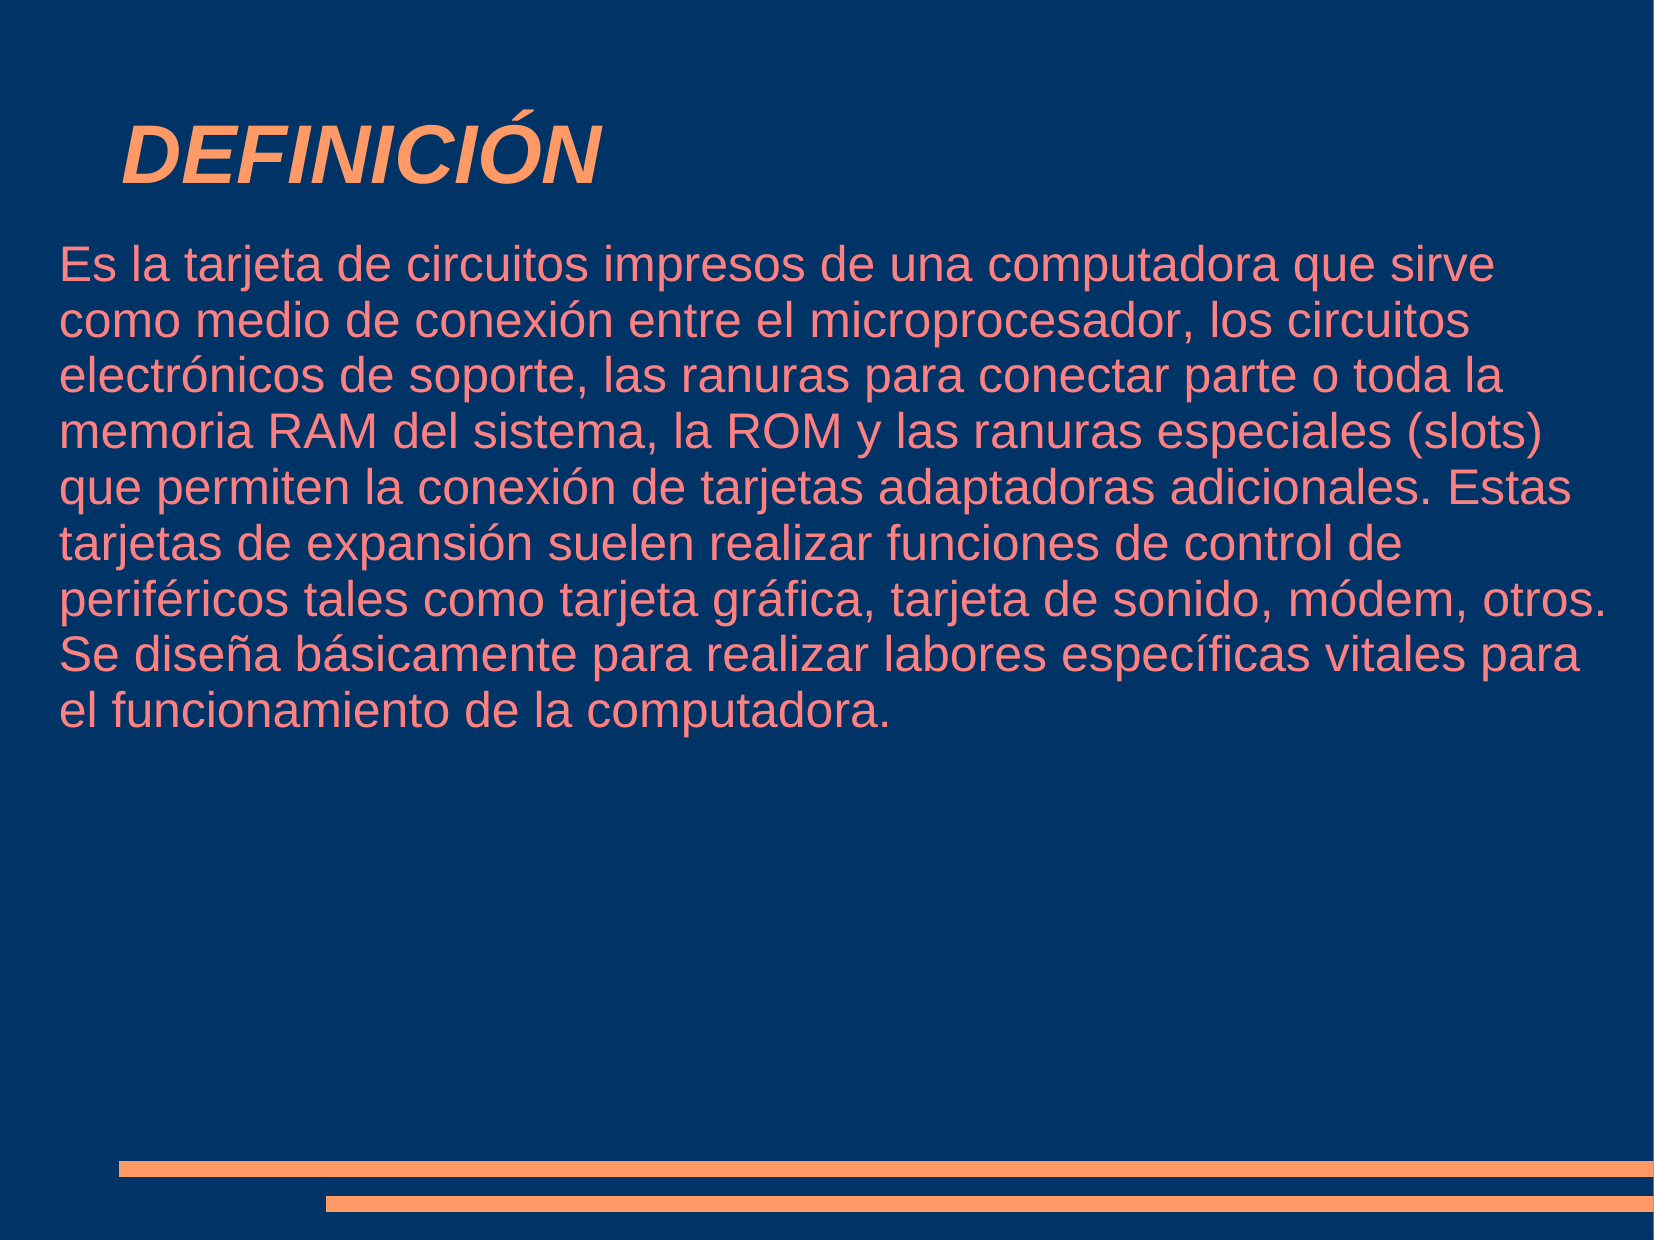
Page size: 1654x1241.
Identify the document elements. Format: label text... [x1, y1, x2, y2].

title DEFINICIÓN [121, 46, 1534, 236]
text_box Es la tarjeta de circuitos impresos de una computadora que sirve como medio de conexión entre el microprocesador, los circuitos electrónicos de soporte, las ranuras para conectar parte o toda la memoria RAM del sistema, la ROM y las ranuras especiales (slots) que permiten la conexión de tarjetas adaptadoras adicionales. Estas tarjetas de expansión suelen realizar funciones de control de periféricos tales como tarjeta gráfica, tarjeta de sonido, módem, otros. Se diseña básicamente para realizar labores específicas vitales para el funcionamiento de la computadora. [59, 236, 1625, 1241]
